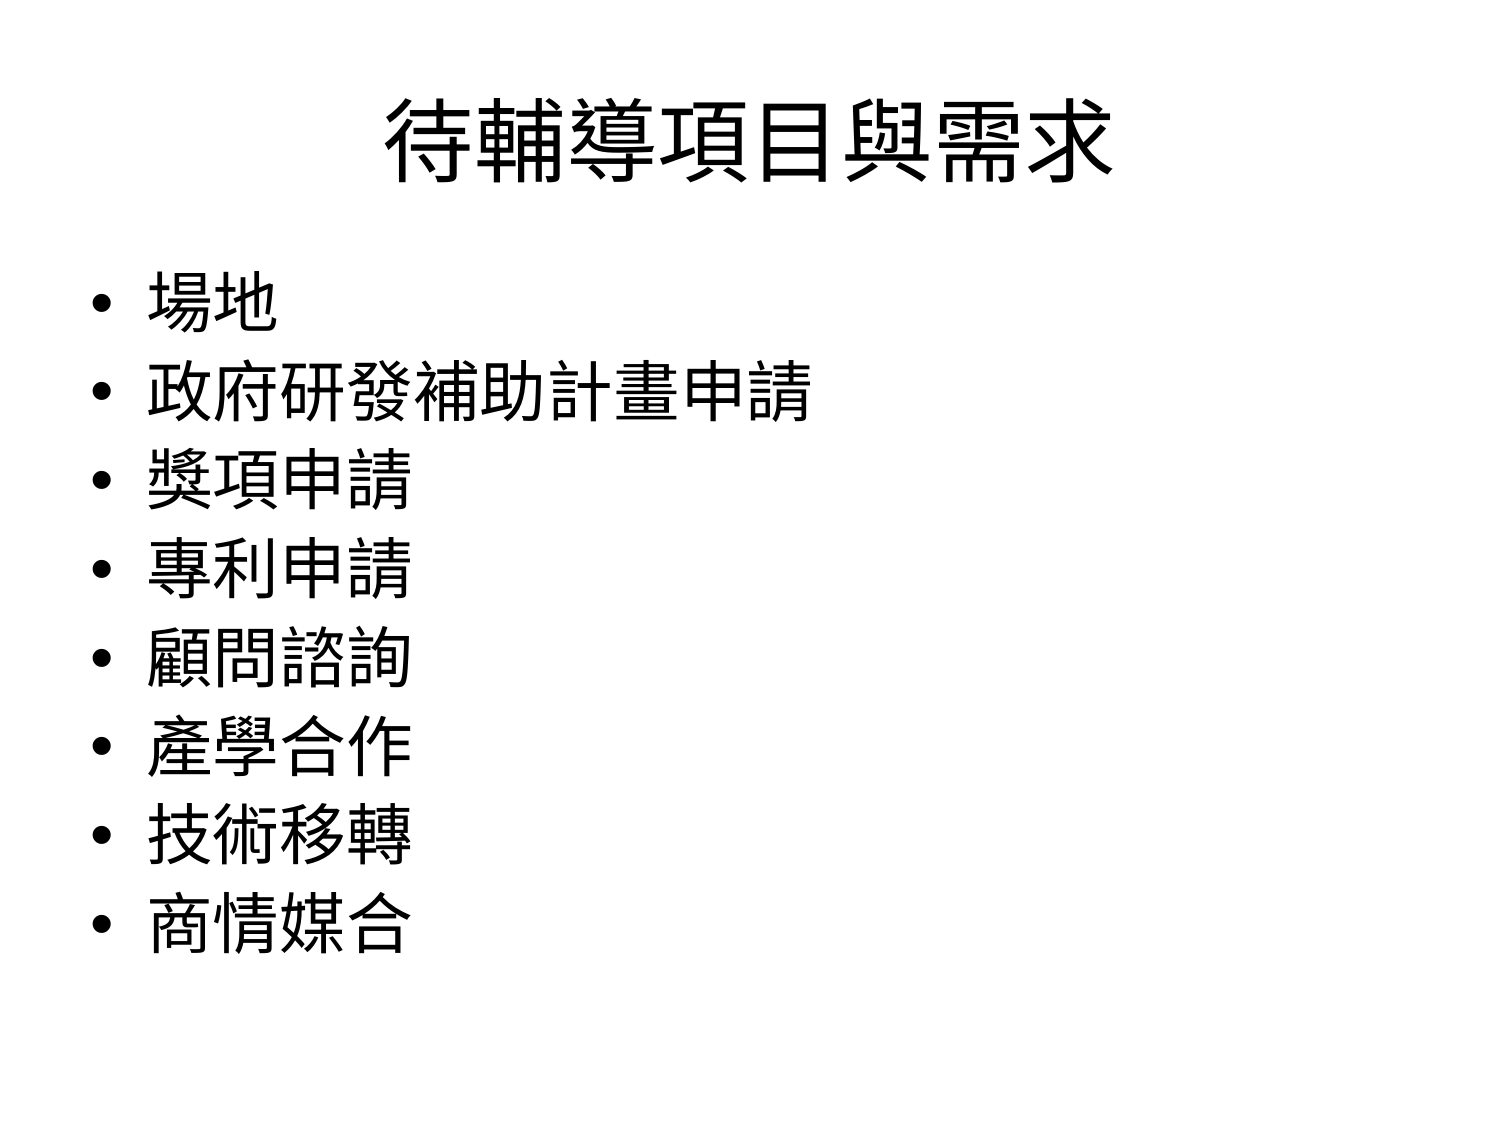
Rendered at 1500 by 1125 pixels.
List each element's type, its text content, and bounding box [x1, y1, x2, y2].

list 場地 政府研發補助計畫申請 獎項申請 專利申請 顧問諮詢 產學合作 技術移轉 商情媒合 [75, 262, 1426, 1005]
title 待輔導項目與需求 [75, 45, 1426, 233]
